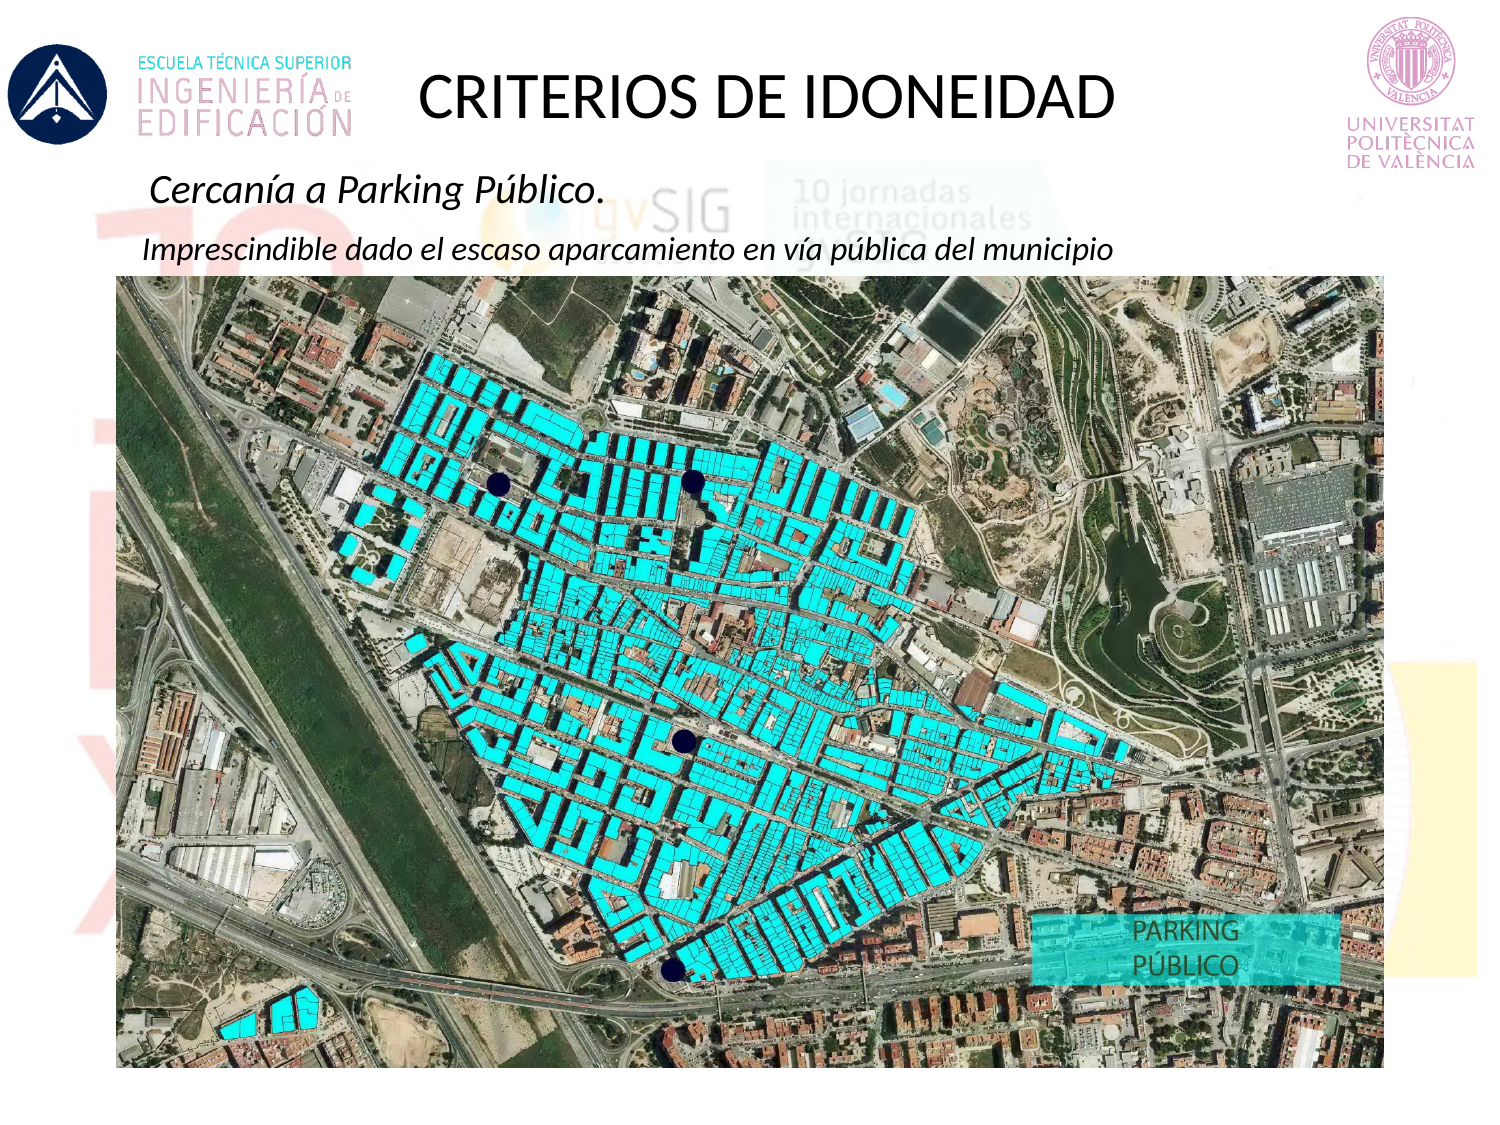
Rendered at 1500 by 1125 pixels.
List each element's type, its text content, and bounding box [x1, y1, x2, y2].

text_box Cercanía a Parking Público. [51, 154, 1447, 219]
picture [0, 0, 1491, 1125]
text_box CRITERIOS DE IDONEIDAD [288, 44, 1248, 140]
text_box Imprescindible dado el escaso aparcamiento en vía pública del municipio [52, 219, 1248, 315]
